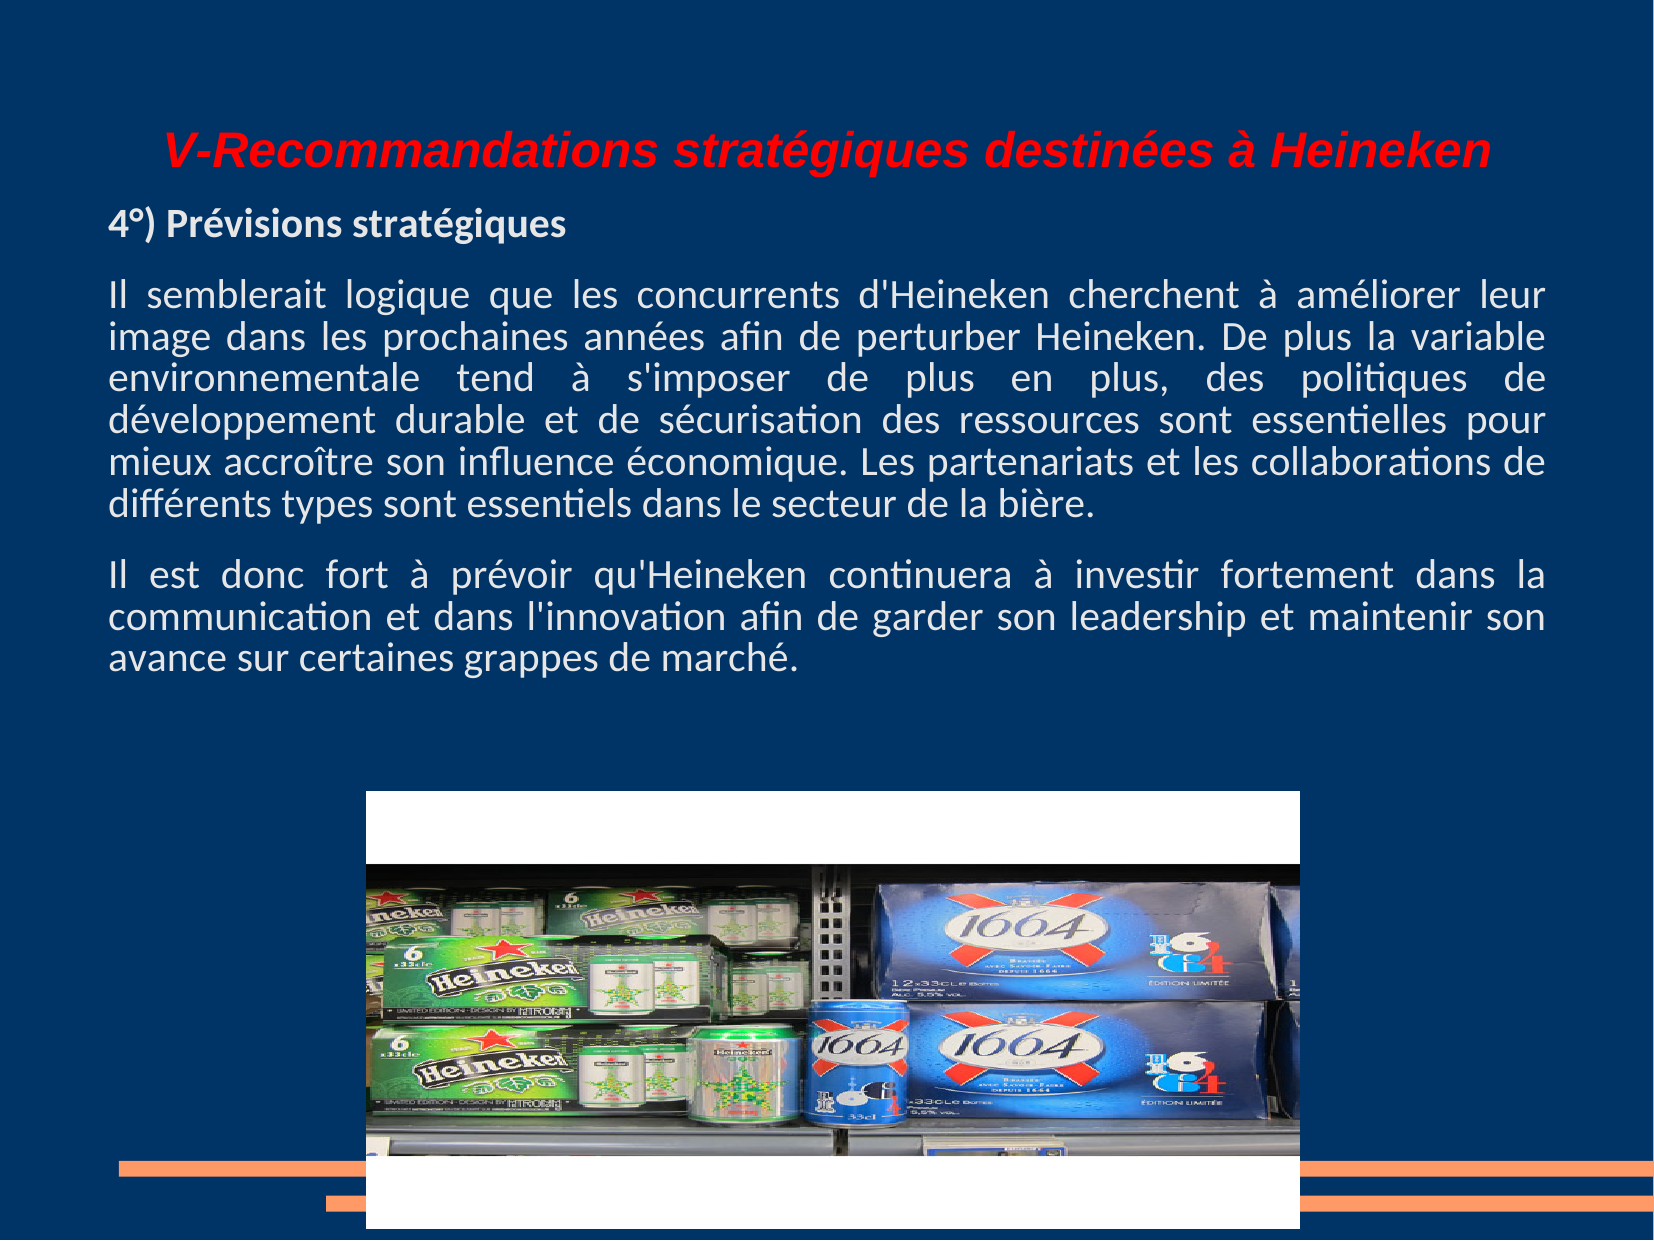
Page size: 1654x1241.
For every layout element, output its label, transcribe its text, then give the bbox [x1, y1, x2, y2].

picture [366, 791, 1300, 1229]
list 4°) Prévisions stratégiques Il semblerait logique que les concurrents d'Heineken cherchent à améliorer leur image dans les prochaines années afin de perturber Heineken. De plus la variable environnementale tend à s'imposer de plus en plus, des politiques de développement durable et de sécurisation des ressources sont essentielles pour mieux accroître son influence économique. Les partenariats et les collaborations de différents types sont essentiels dans le secteur de la bière. Il est donc fort à prévoir qu'Heineken continuera à investir fortement dans la communication et dans l'innovation afin de garder son leadership et maintenir son avance sur certaines grappes de marché. [108, 205, 1548, 1016]
title V-Recommandations stratégiques destinées à Heineken [121, 46, 1534, 205]
